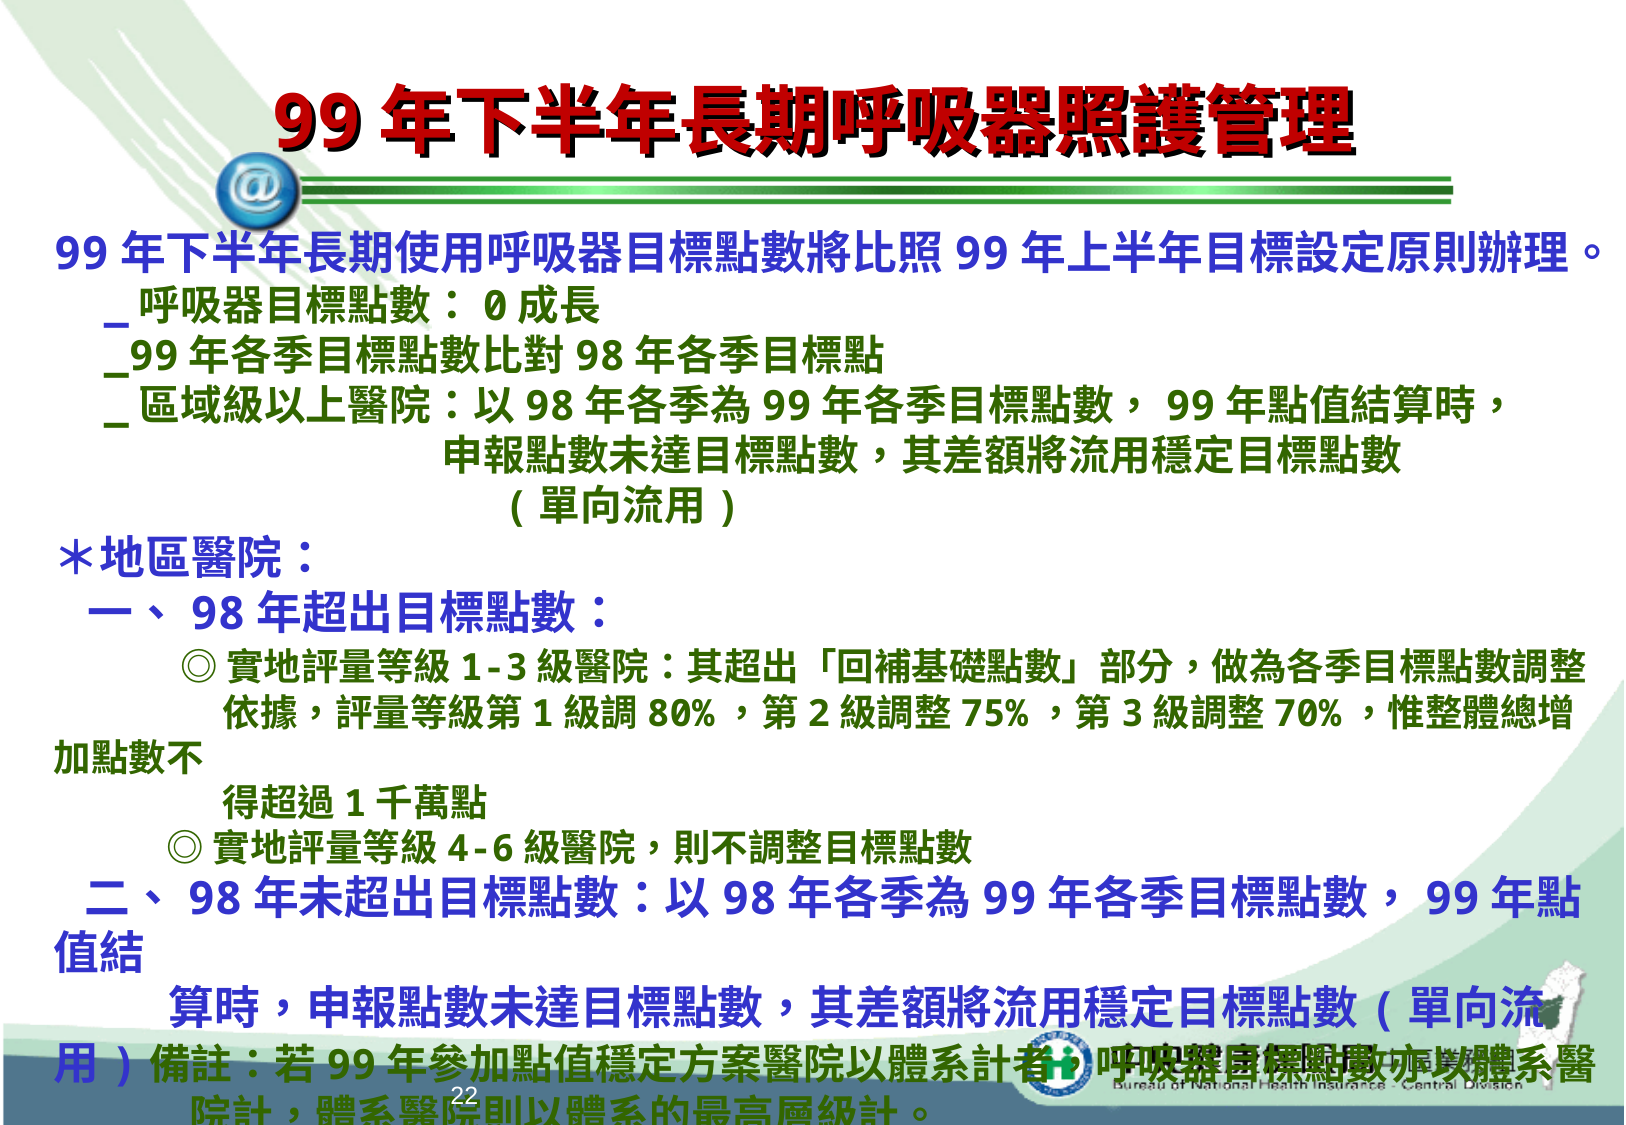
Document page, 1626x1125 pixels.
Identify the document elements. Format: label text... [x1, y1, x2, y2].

text_box 99年下半年長期使用呼吸器目標點數將比照99年上半年目標設定原則辦理。 _呼吸器目標點數：0成長 _99年各季目標點數比對98年各季目標點 _區域級以上醫院：以98年各季為99年各季目標點數，99年點值結算時， 申報點數未達目標點數，其差額將流用穩定目標點數 (單向流用) ＊地區醫院： 一、98年超出目標點數： ◎實地評量等級1-3級醫院：其超出「回補基礎點數」部分，做為各季目標點數調整 依據，評量等級第1級調80%，第2級調整75%，第3級調整70%，惟整體總增加點數不 得超過1千萬點 ◎實地評量等級4-6級醫院，則不調整目標點數 二、98年未超出目標點數：以98年各季為99年各季目標點數，99年點值結 算時，申報點數未達目標點數，其差額將流用穩定目標點數(單向流用)備註：若99年參加點值穩定方案醫院以體系計者，呼吸器目標點數亦以體系醫 院計，體系醫院則以體系的最高層級計。 [39, 216, 1625, 1125]
text_box 99年下半年長期呼吸器照護管理 [179, 23, 1446, 211]
text_box [435, 1065, 815, 1125]
